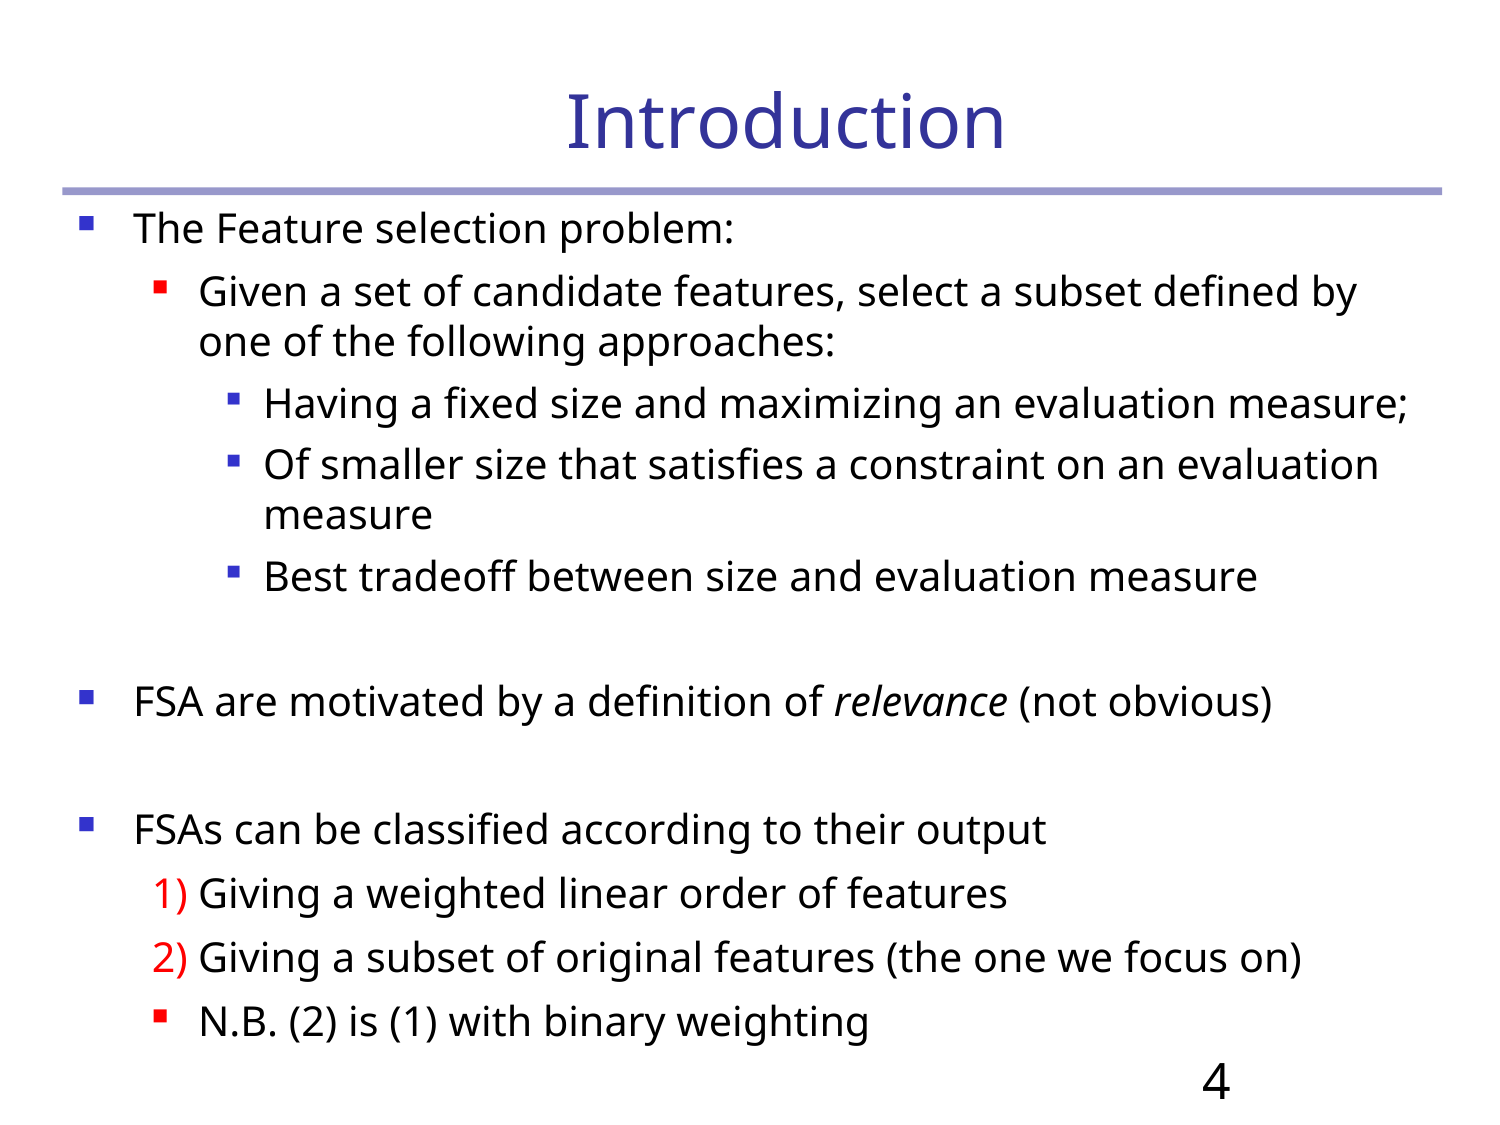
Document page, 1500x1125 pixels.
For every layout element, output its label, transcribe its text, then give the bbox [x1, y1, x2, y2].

title Introduction [212, 50, 1363, 130]
text_box <number> [1187, 1050, 1500, 1125]
list The Feature selection problem: Given a set of candidate features, select a subset defined by one of the following approaches: Having a fixed size and maximizing an evaluation measure; Of smaller size that satisfies a constraint on an evaluation measure Best tradeoff between size and evaluation measure FSA are motivated by a definition of relevance (not obvious) FSAs can be classified according to their output Giving a weighted linear order of features Giving a subset of original features (the one we focus on) N.B. (2) is (1) with binary weighting [62, 130, 1426, 1113]
